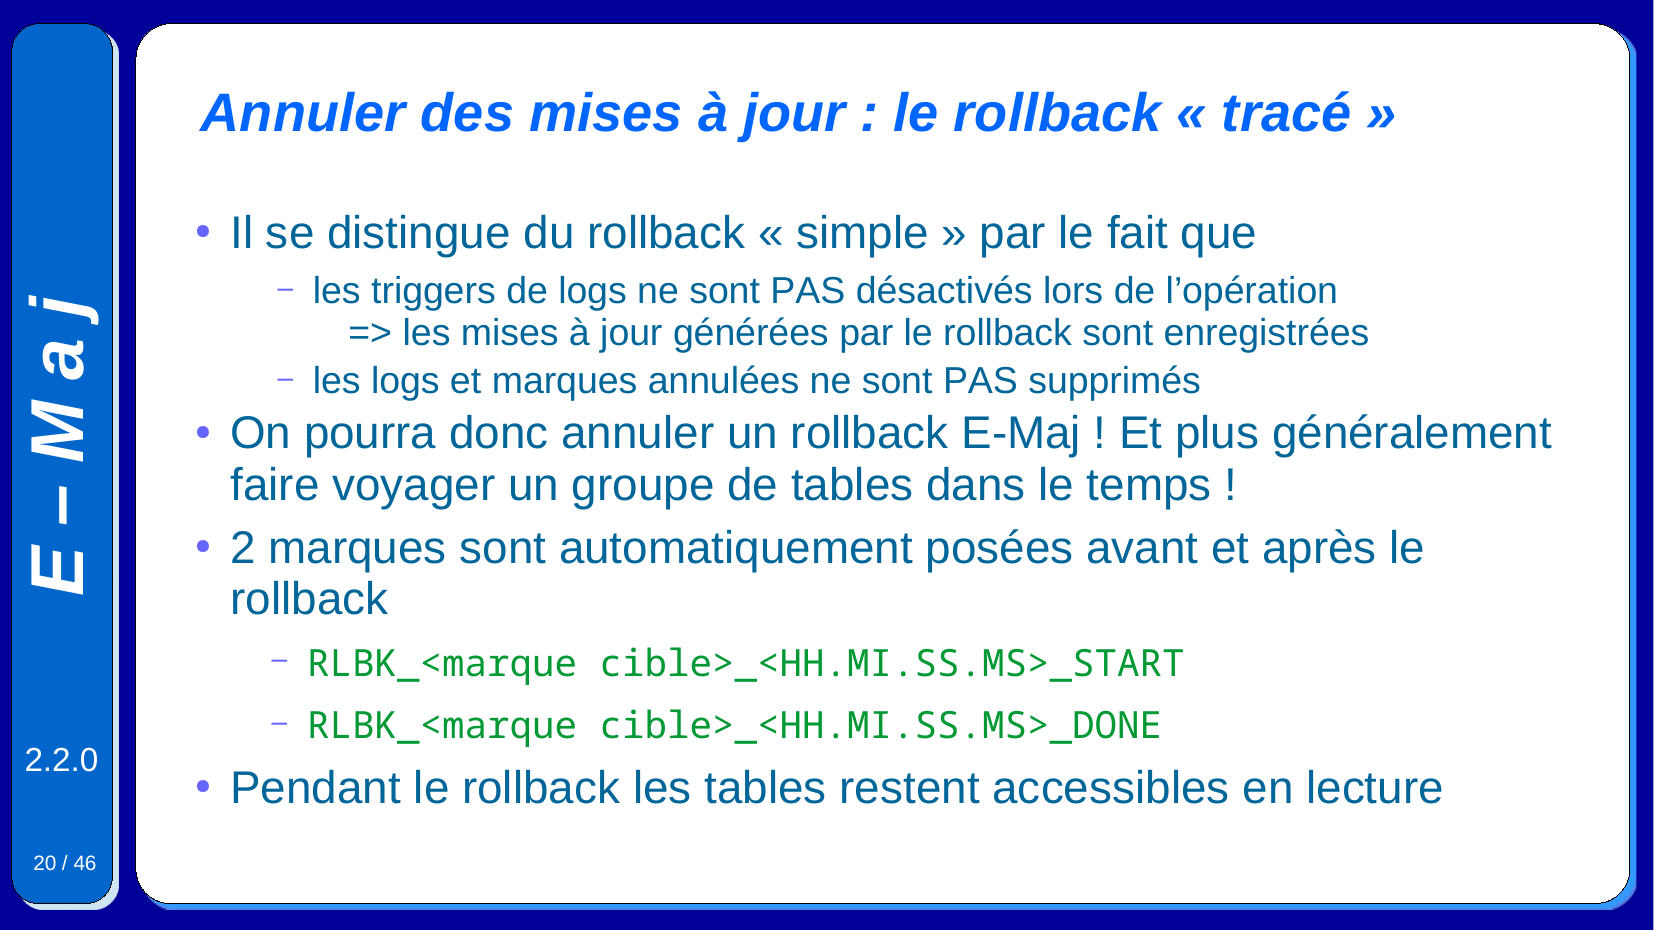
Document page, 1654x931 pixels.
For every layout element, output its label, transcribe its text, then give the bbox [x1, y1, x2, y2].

list Il se distingue du rollback « simple » par le fait que les triggers de logs ne sont PAS désactivés lors de l’opération => les mises à jour générées par le rollback sont enregistrées les logs et marques annulées ne sont PAS supprimés On pourra donc annuler un rollback E-Maj ! Et plus généralement faire voyager un groupe de tables dans le temps ! 2 marques sont automatiquement posées avant et après le rollback RLBK_<marque cible>_<HH.MI.SS.MS>_START RLBK_<marque cible>_<HH.MI.SS.MS>_DONE Pendant le rollback les tables restent accessibles en lecture [177, 206, 1587, 827]
title Annuler des mises à jour : le rollback « tracé » [200, 34, 1575, 191]
